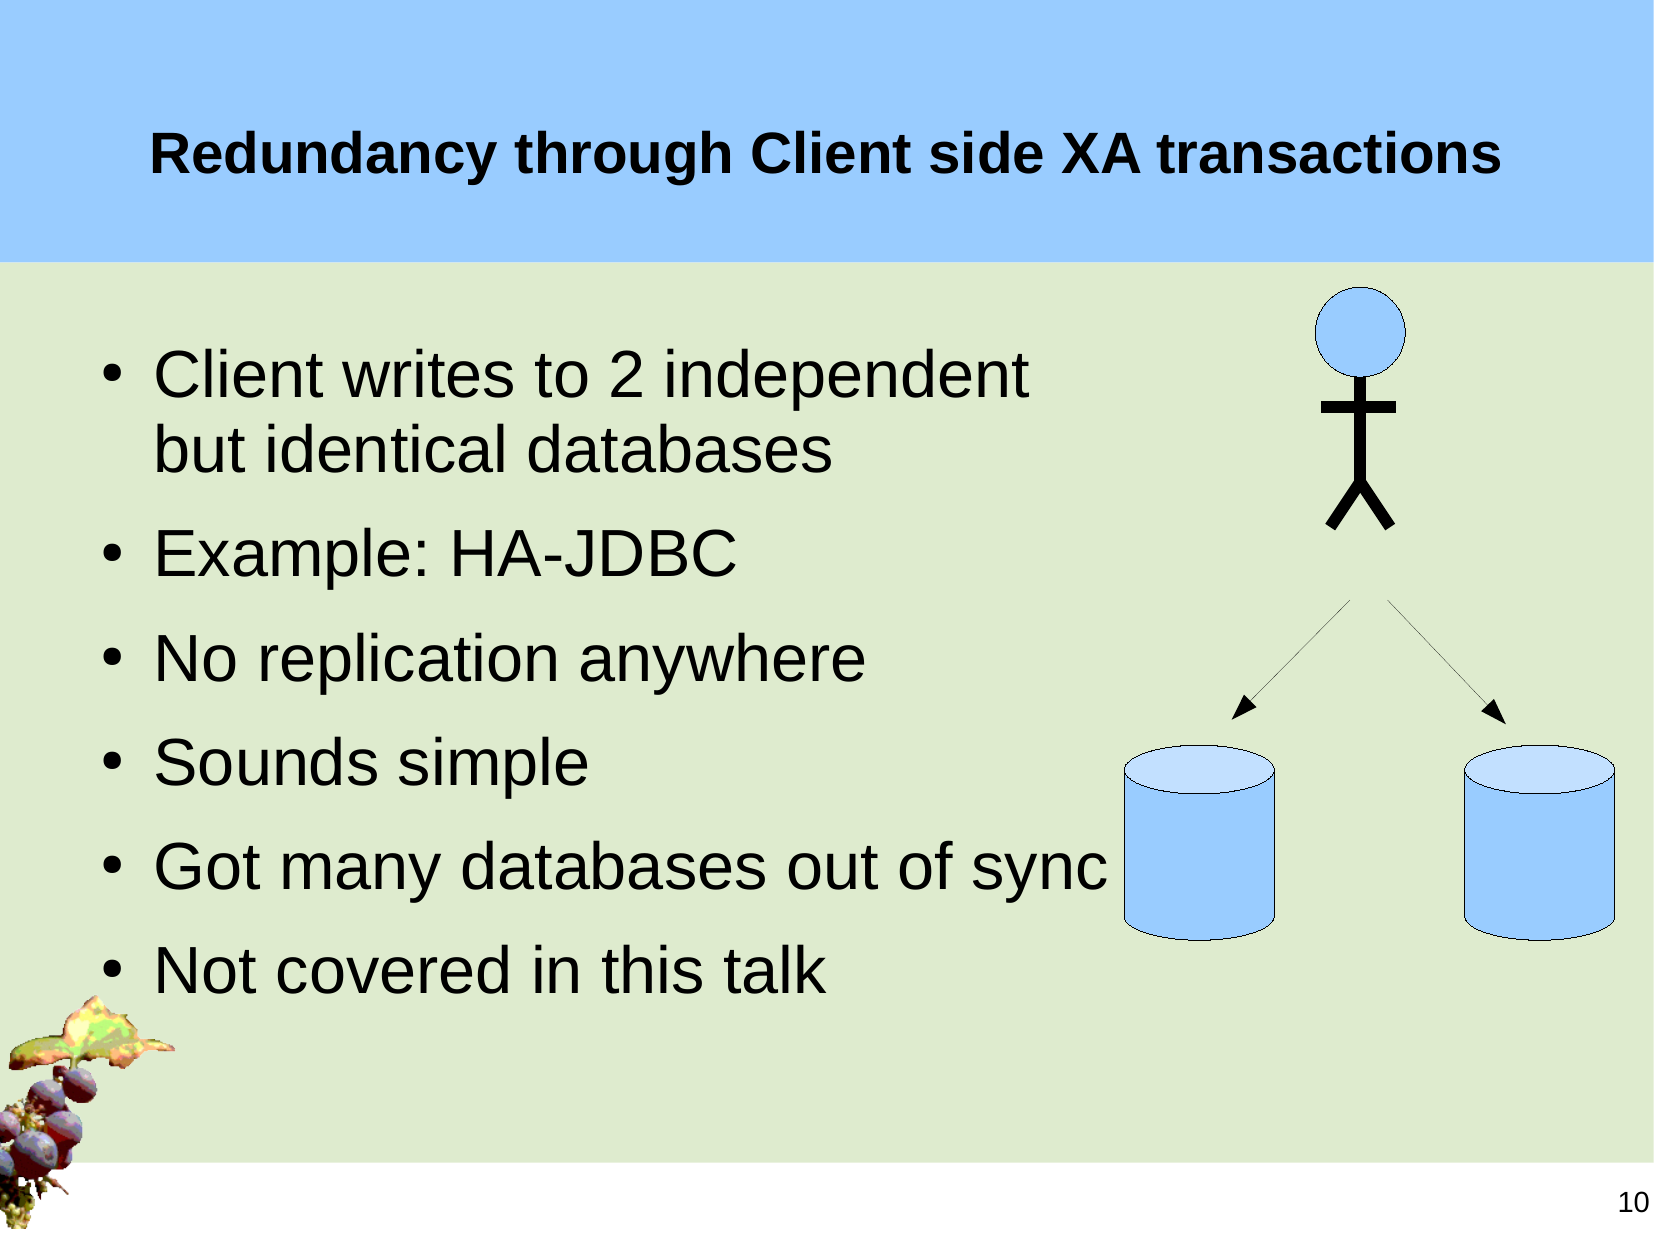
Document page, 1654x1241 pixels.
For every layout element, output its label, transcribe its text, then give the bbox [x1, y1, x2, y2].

table_header [1464, 745, 1615, 794]
list Client writes to 2 independent but identical databases Example: HA-JDBC No replication anywhere Sounds simple Got many databases out of sync Not covered in this talk [82, 337, 1126, 1109]
picture [0, 990, 188, 1229]
table_header [1124, 745, 1275, 794]
title Redundancy through Client side XA transactions [82, 49, 1571, 257]
text_box [1464, 772, 1615, 941]
text_box [1124, 772, 1275, 941]
text_box [1315, 287, 1406, 377]
